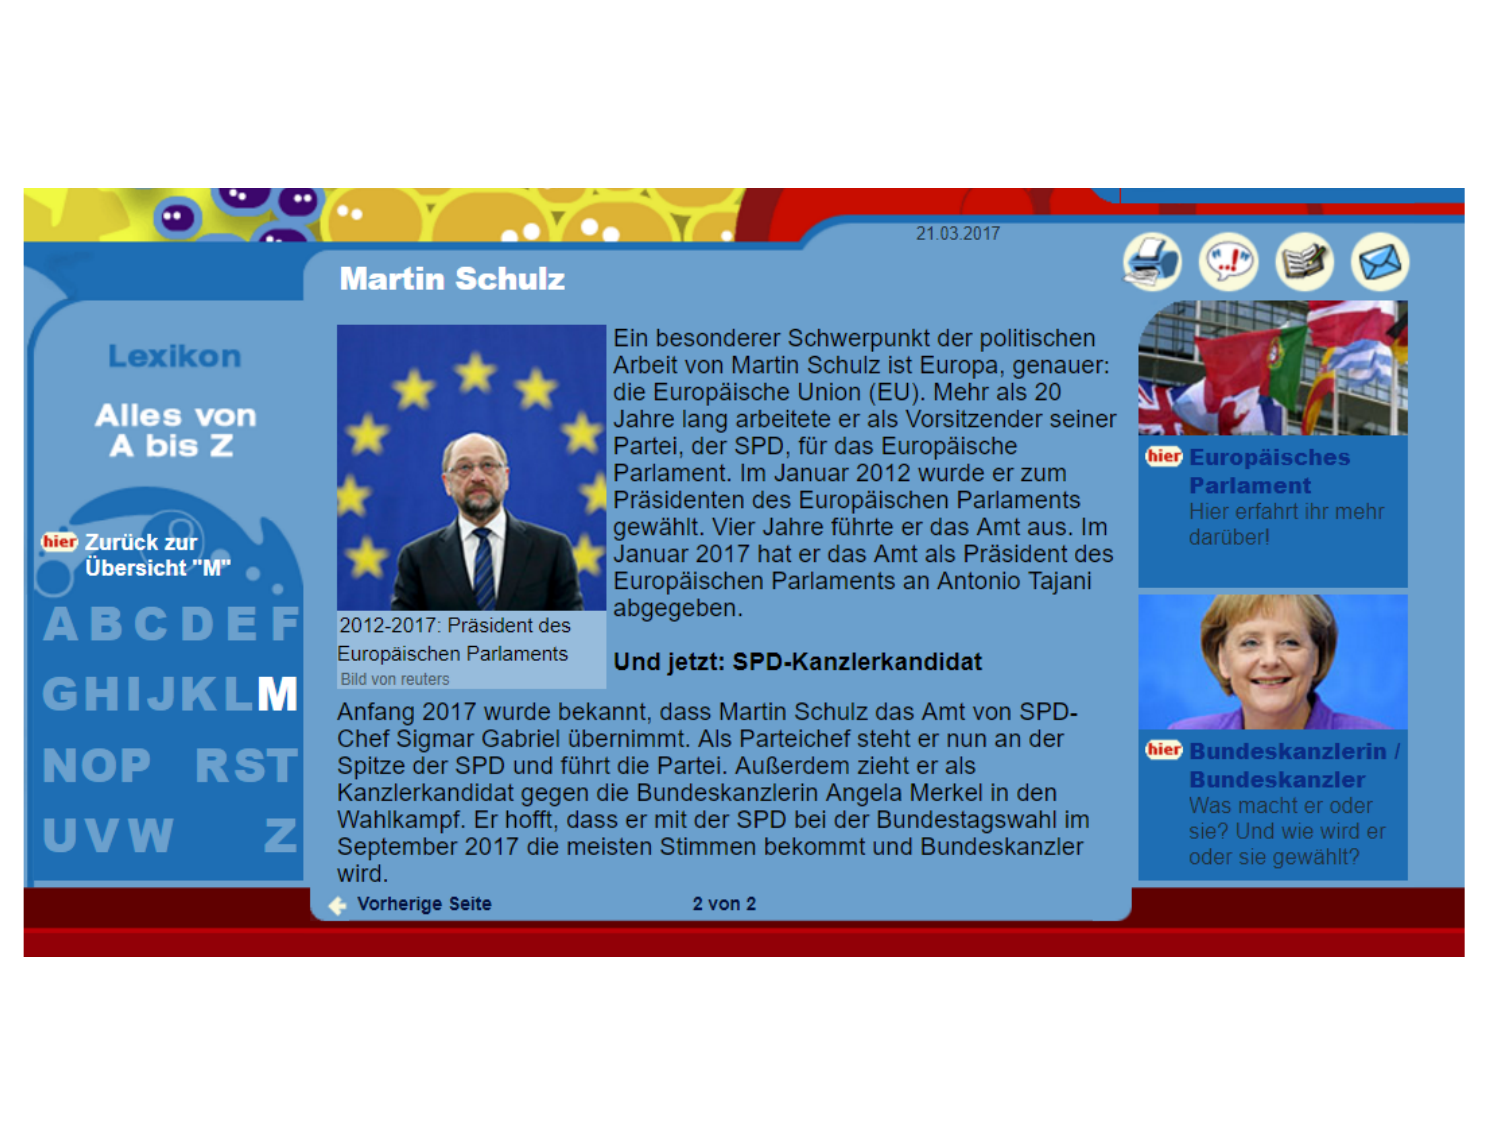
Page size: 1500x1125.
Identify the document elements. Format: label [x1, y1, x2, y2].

picture [23, 188, 1465, 957]
